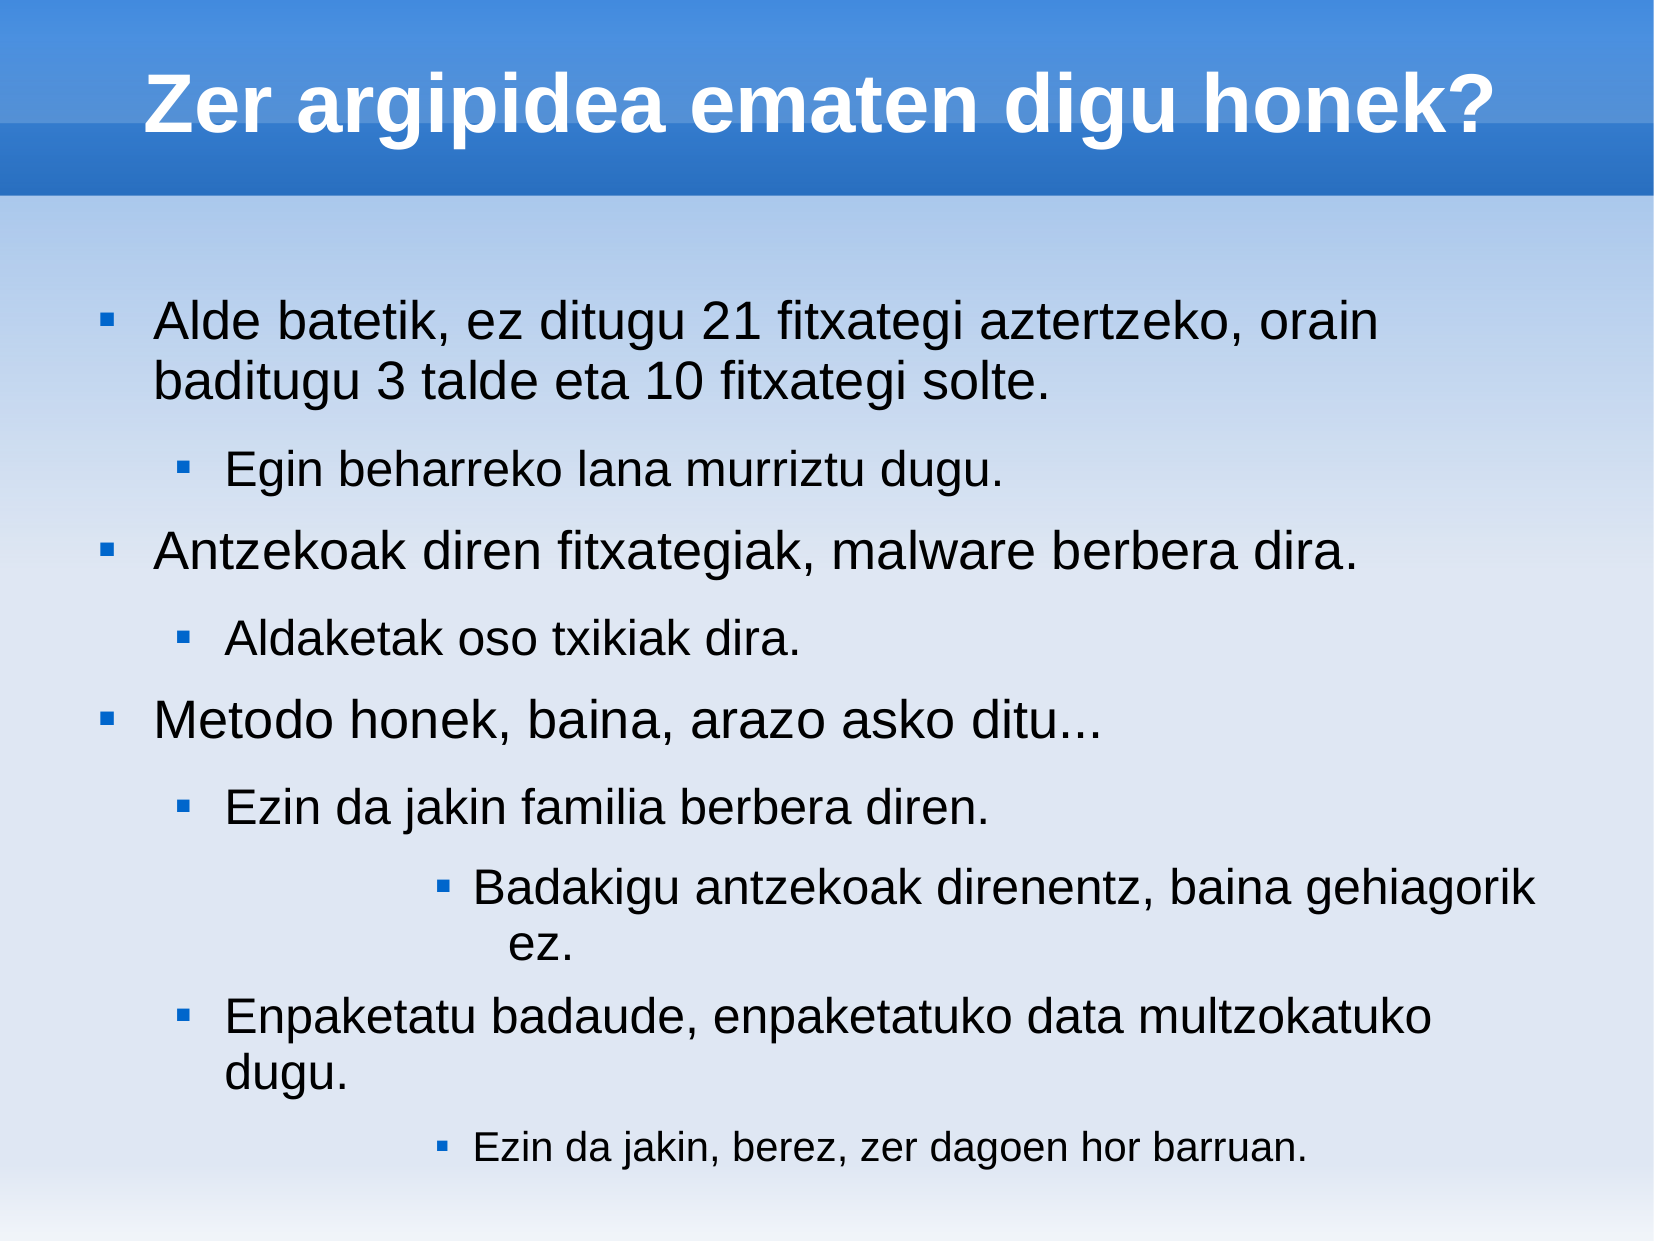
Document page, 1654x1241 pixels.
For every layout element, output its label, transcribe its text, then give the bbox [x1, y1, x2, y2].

title Zer argipidea ematen digu honek? [76, 0, 1565, 208]
list Alde batetik, ez ditugu 21 fitxategi aztertzeko, orain baditugu 3 talde eta 10 fitxategi solte. Egin beharreko lana murriztu dugu. Antzekoak diren fitxategiak, malware berbera dira. Aldaketak oso txikiak dira. Metodo honek, baina, arazo asko ditu... Ezin da jakin familia berbera diren. Badakigu antzekoak direnentz, baina gehiagorik ez. Enpaketatu badaude, enpaketatuko data multzokatuko dugu. Ezin da jakin, berez, zer dagoen hor barruan. [82, 290, 1571, 1170]
picture [0, 0, 1654, 1241]
